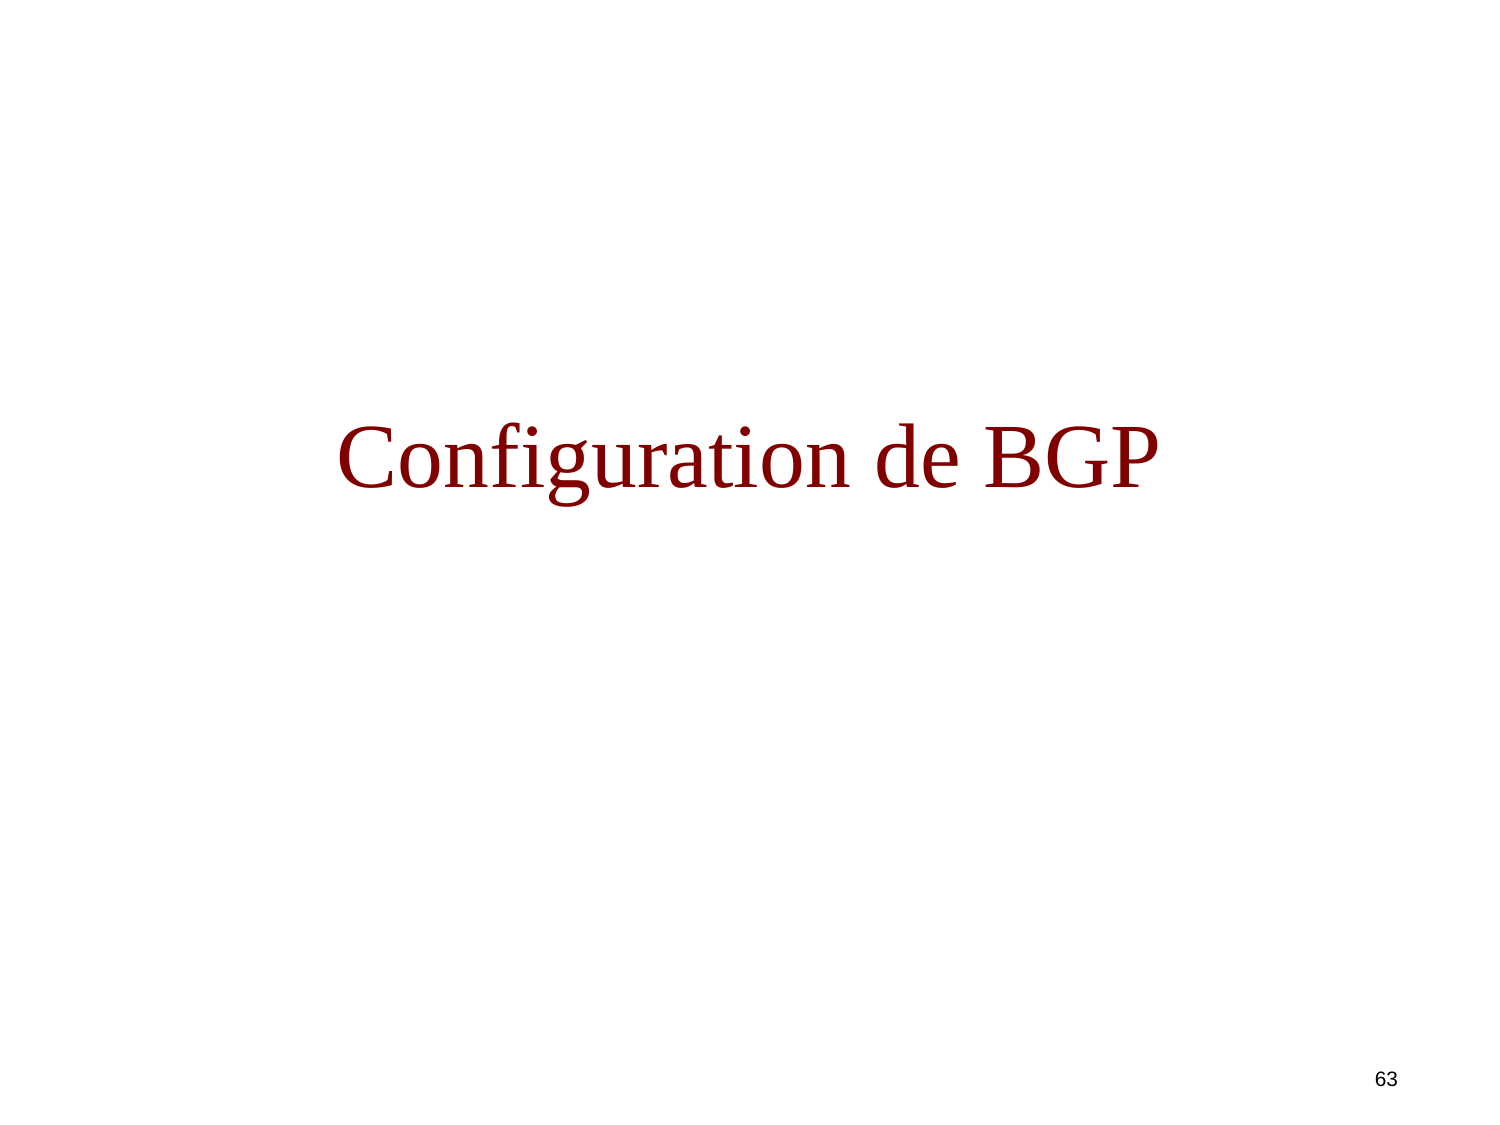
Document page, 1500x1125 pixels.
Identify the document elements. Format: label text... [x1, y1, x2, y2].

title Configuration de BGP [112, 312, 1388, 601]
